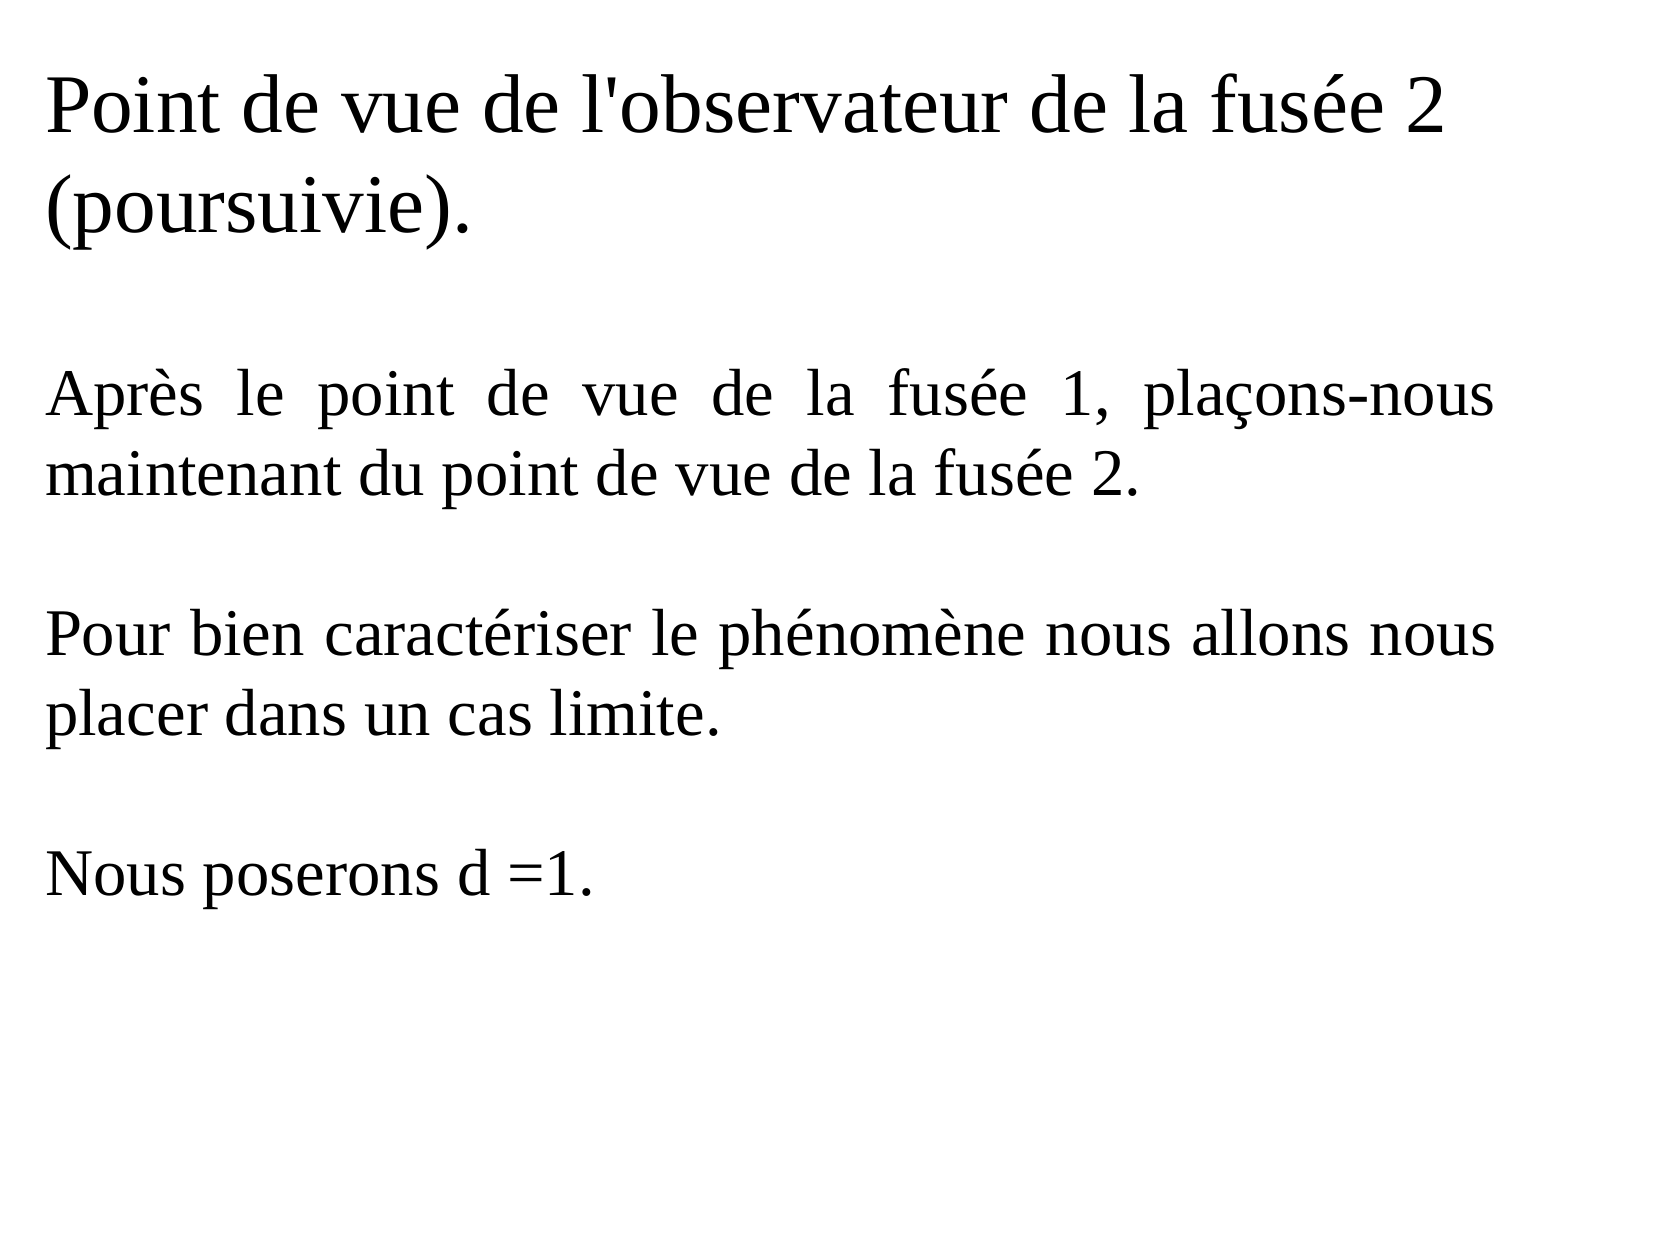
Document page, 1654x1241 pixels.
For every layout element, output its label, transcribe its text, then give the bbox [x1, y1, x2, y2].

text_box Point de vue de l'observateur de la fusée 2 (poursuivie). Après le point de vue de la fusée 1, plaçons-nous maintenant du point de vue de la fusée 2. Pour bien caractériser le phénomène nous allons nous placer dans un cas limite. Nous poserons d =1. [30, 41, 1654, 926]
